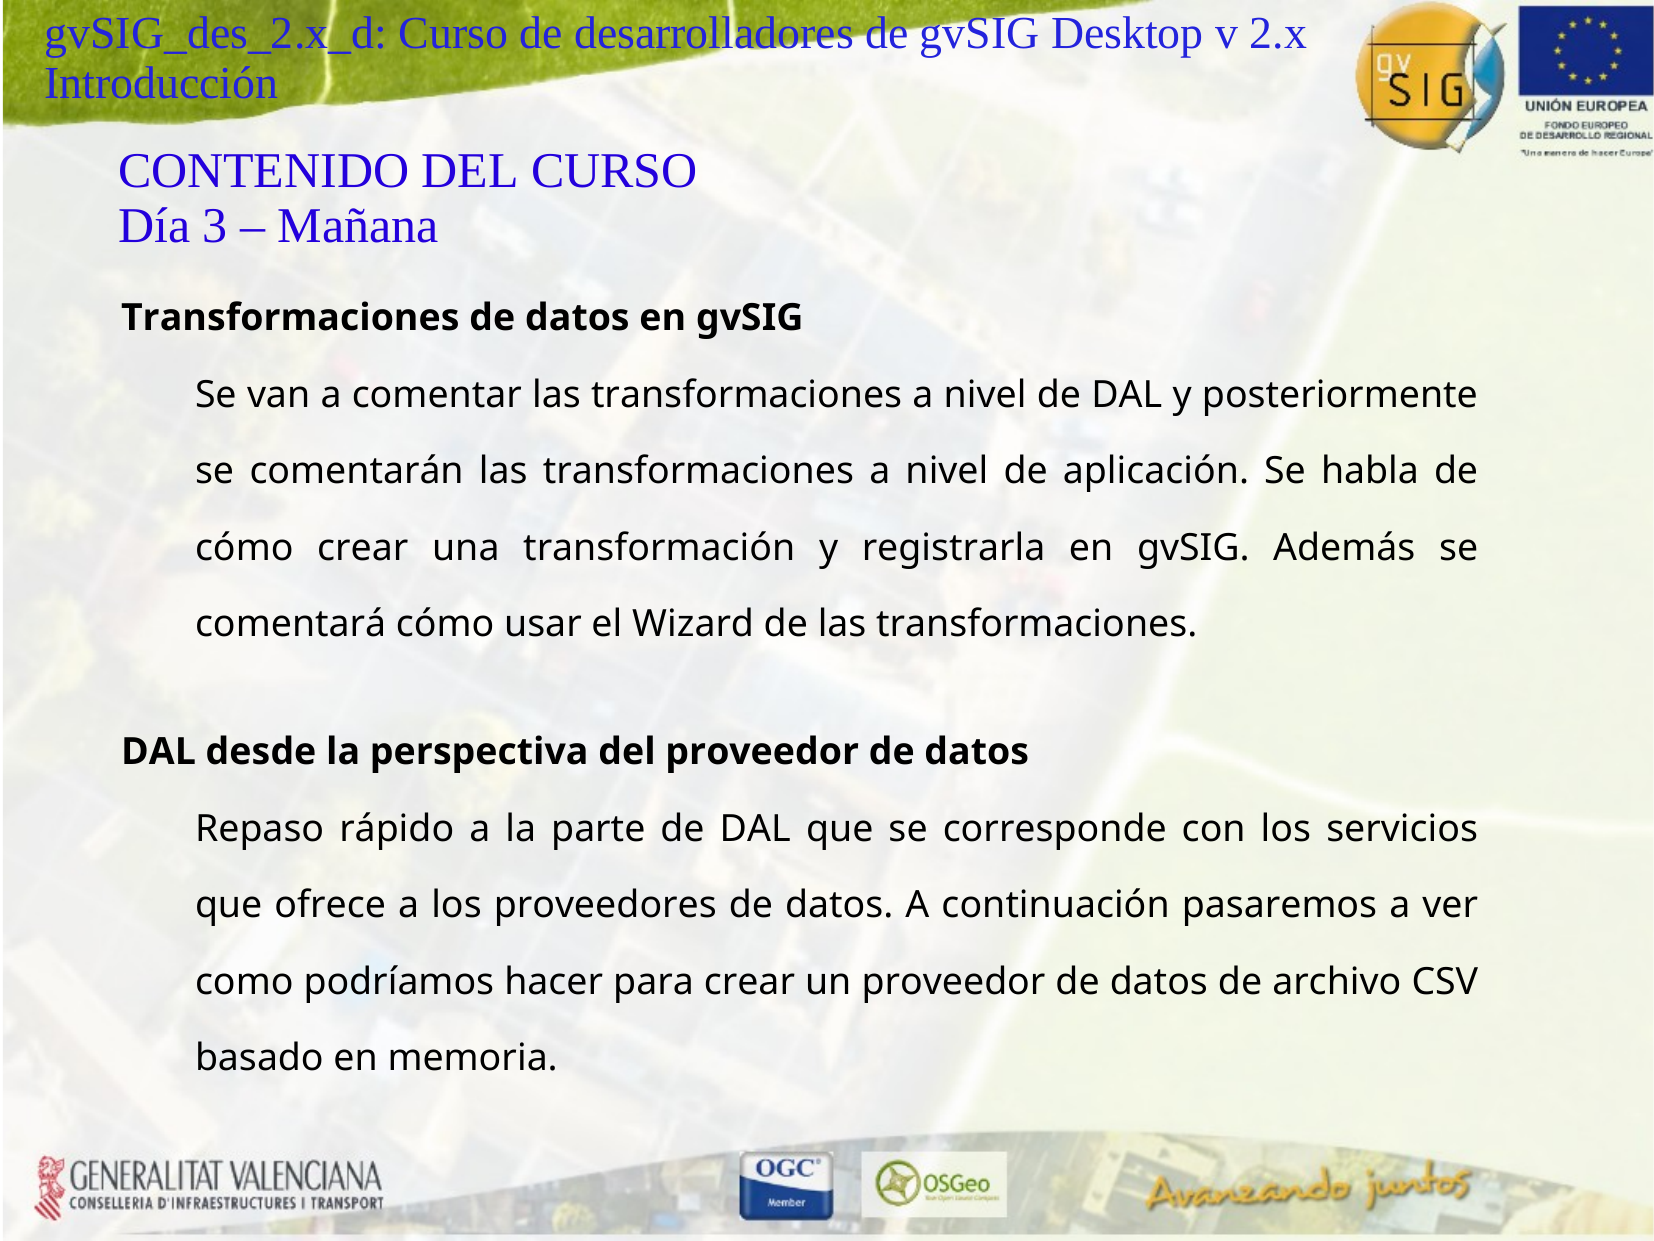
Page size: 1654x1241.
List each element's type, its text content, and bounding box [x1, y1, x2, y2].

title CONTENIDO DEL CURSO Día 3 – Mañana [118, 124, 1447, 272]
picture [2, 0, 1654, 1241]
text_box Transformaciones de datos en gvSIG Se van a comentar las transformaciones a nivel de DAL y posteriormente se comentarán las transformaciones a nivel de aplicación. Se habla de cómo crear una transformación y registrarla en gvSIG. Además se comentará cómo usar el Wizard de las transformaciones. DAL desde la perspectiva del proveedor de datos Repaso rápido a la parte de DAL que se corresponde con los servicios que ofrece a los proveedores de datos. A continuación pasaremos a ver como podríamos hacer para crear un proveedor de datos de archivo CSV basado en memoria. [106, 283, 1495, 1186]
